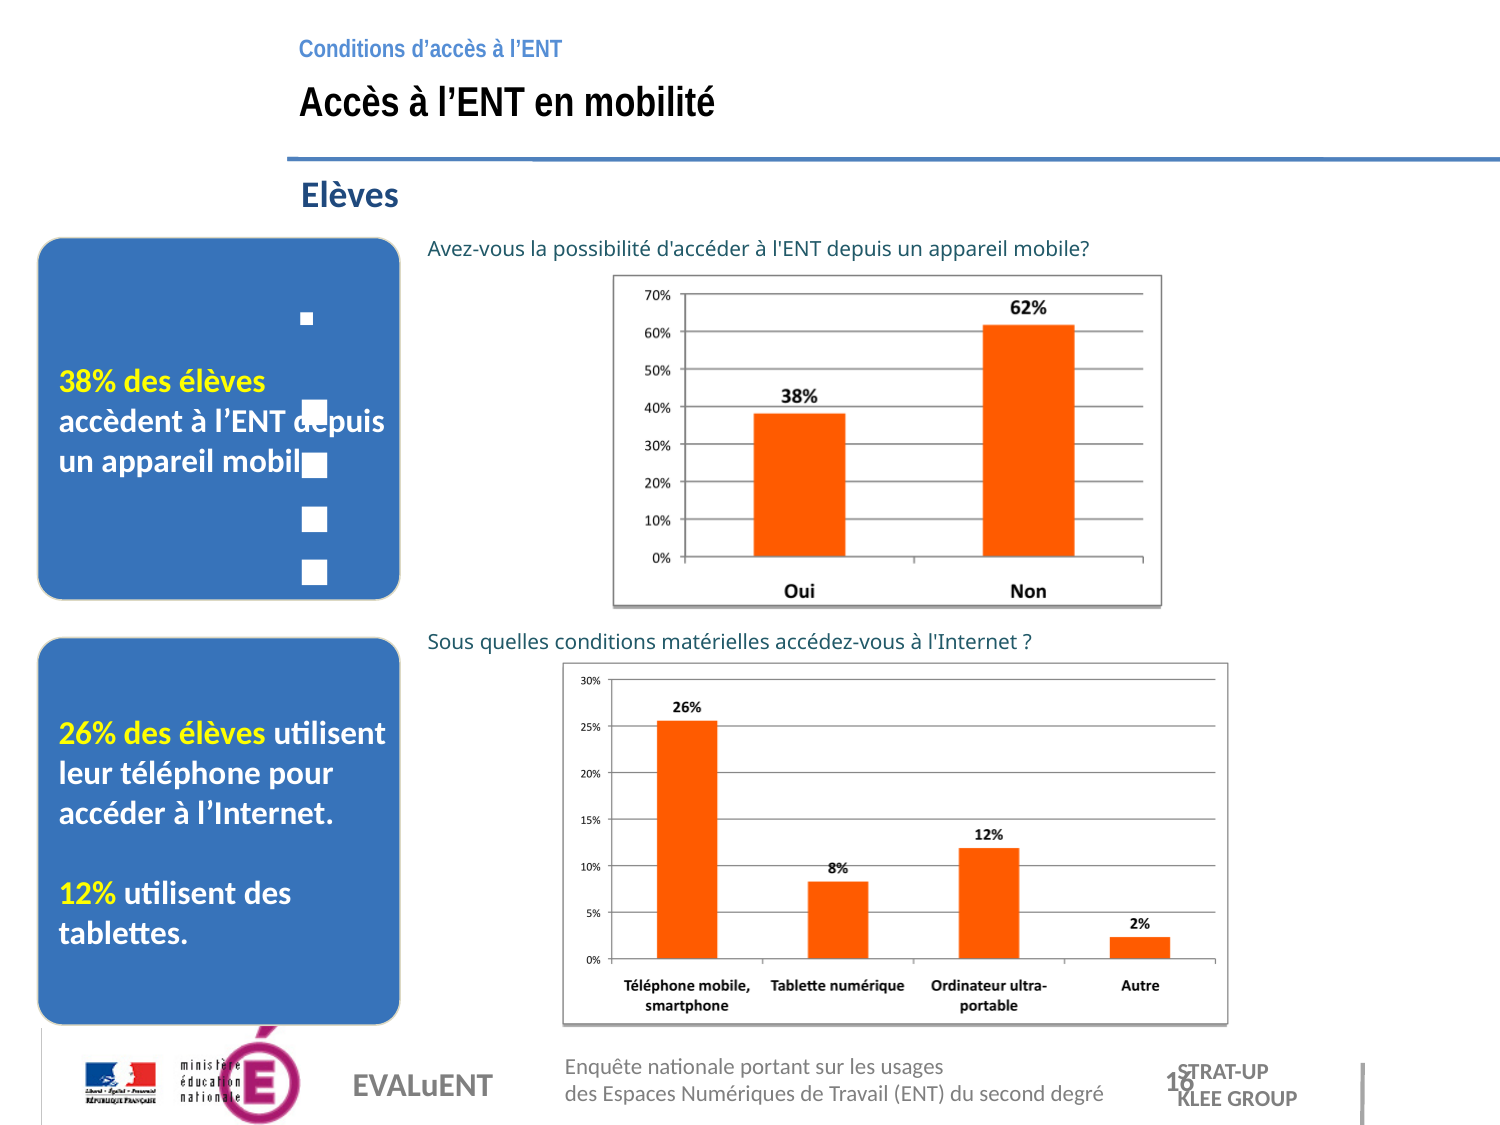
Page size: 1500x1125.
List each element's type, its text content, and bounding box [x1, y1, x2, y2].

text_box Avez-vous la possibilité d'accéder à l'ENT depuis un appareil mobile? [412, 228, 1500, 271]
text_box 38% des élèves accèdent à l’ENT depuis un appareil mobile. [37, 237, 401, 601]
text_box Sous quelles conditions matérielles accédez-vous à l'Internet ? [412, 620, 1500, 663]
text_box 26% des élèves utilisent leur téléphone pour accéder à l’Internet. 12% utilisent des tablettes. [37, 637, 401, 1026]
text_box [1074, 1050, 1426, 1110]
picture [562, 662, 1229, 1025]
text_box Elèves [286, 162, 416, 224]
picture [612, 275, 1163, 607]
text_box Conditions d’accès à l’ENT Accès à l’ENT en mobilité [284, 25, 1455, 100]
